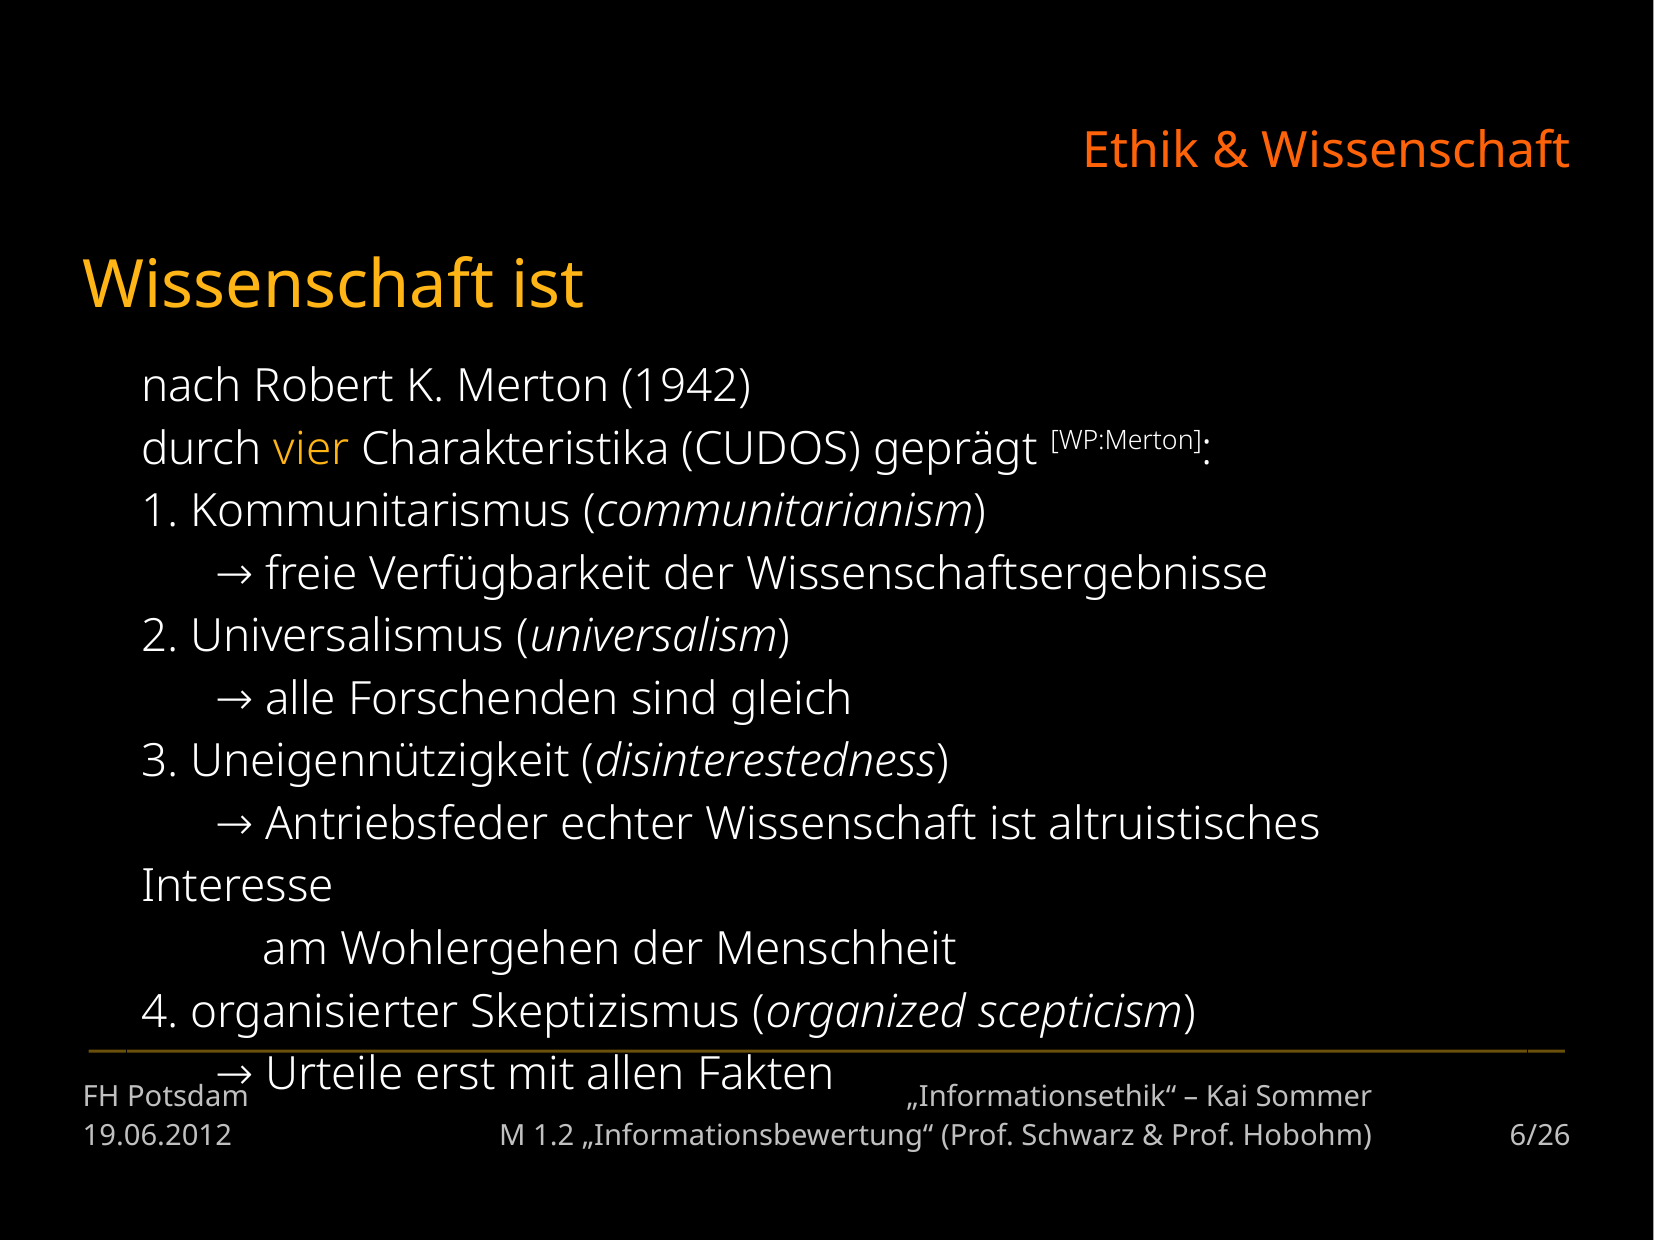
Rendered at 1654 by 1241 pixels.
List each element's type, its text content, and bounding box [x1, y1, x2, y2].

title Ethik & Wissenschaft [82, 88, 1571, 207]
text_box nach Robert K. Merton (1942) durch vier Charakteristika (CUDOS) geprägt [WP:Merton]: 1. Kommunitarismus (communitarianism) → freie Verfügbarkeit der Wissenschaftsergebnisse 2. Universalismus (universalism) → alle Forschenden sind gleich 3. Uneigennützigkeit (disinterestedness) → Antriebsfeder echter Wissenschaft ist altruistisches Interesse am Wohlergehen der Menschheit 4. organisierter Skeptizismus (organized scepticism) → Urteile erst mit allen Fakten [126, 345, 1528, 928]
list Wissenschaft ist [127, 928, 1527, 1109]
list Wissenschaft ist [82, 236, 1571, 1109]
